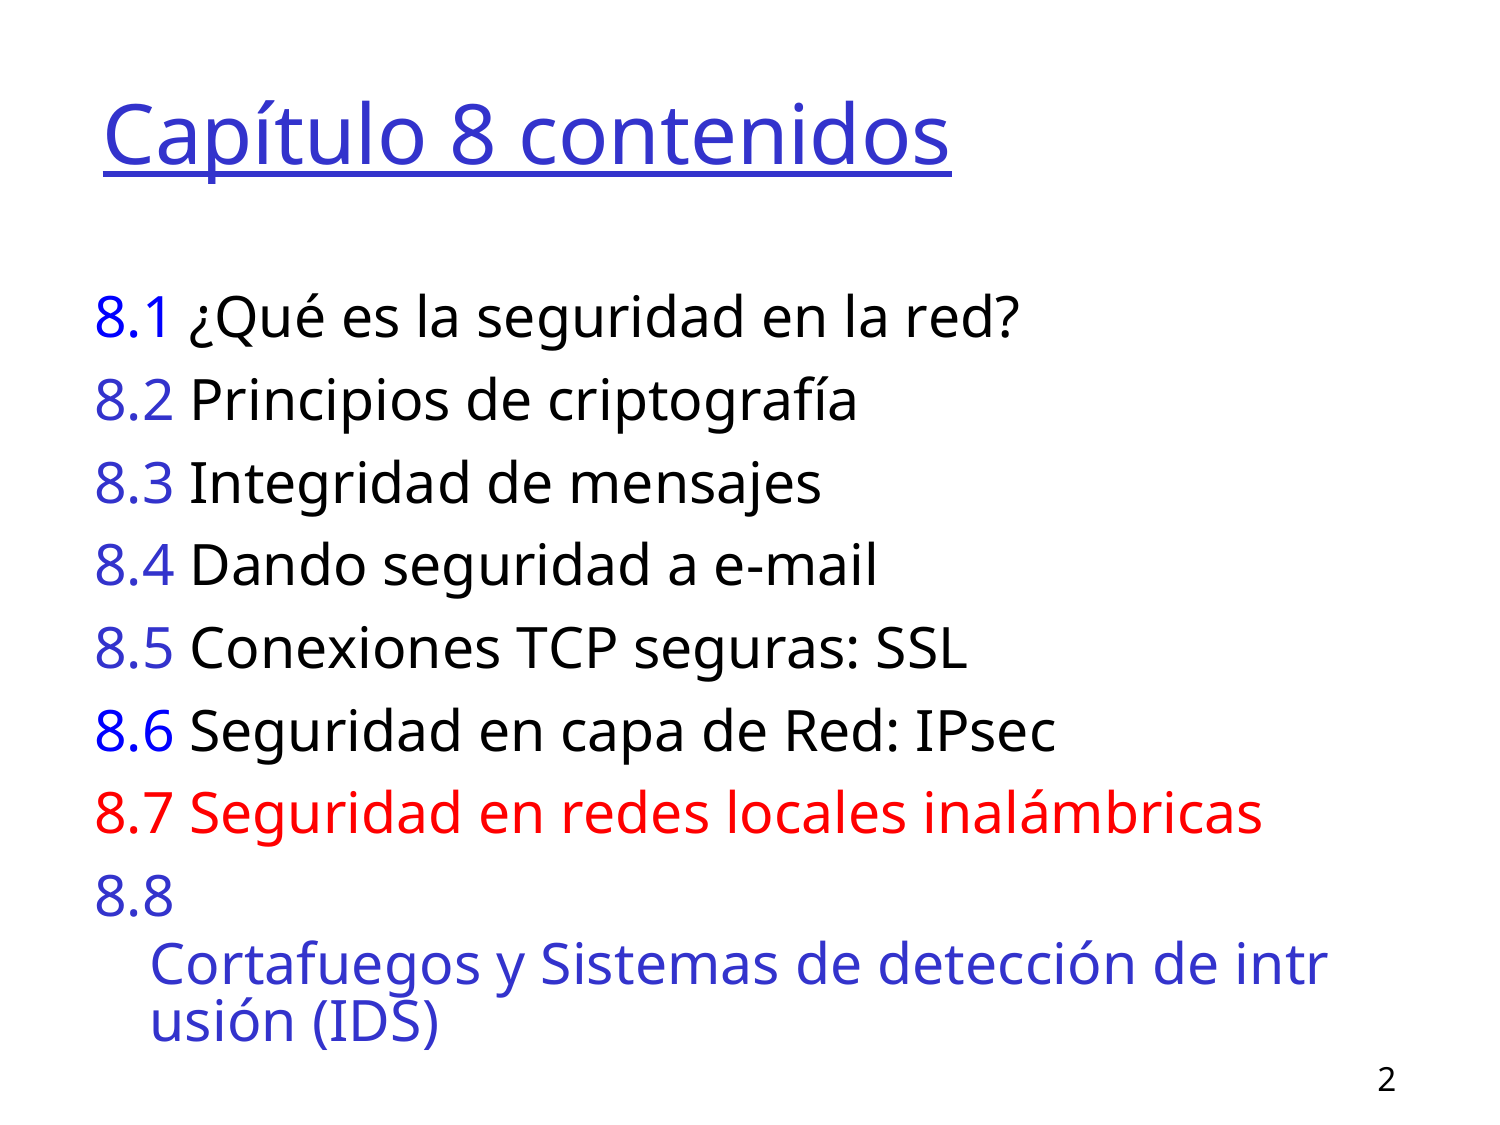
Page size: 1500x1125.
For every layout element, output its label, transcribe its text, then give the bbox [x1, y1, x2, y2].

title Capítulo 8 contenidos [87, 23, 1363, 239]
list 8.1 ¿Qué es la seguridad en la red? 8.2 Principios de criptografía 8.3 Integridad de mensajes 8.4 Dando seguridad a e-mail 8.5 Conexiones TCP seguras: SSL 8.6 Seguridad en capa de Red: IPsec 8.7 Seguridad en redes locales inalámbricas 8.8Cortafuegos y Sistemas de detección de intrusión (IDS) [79, 273, 1355, 1016]
